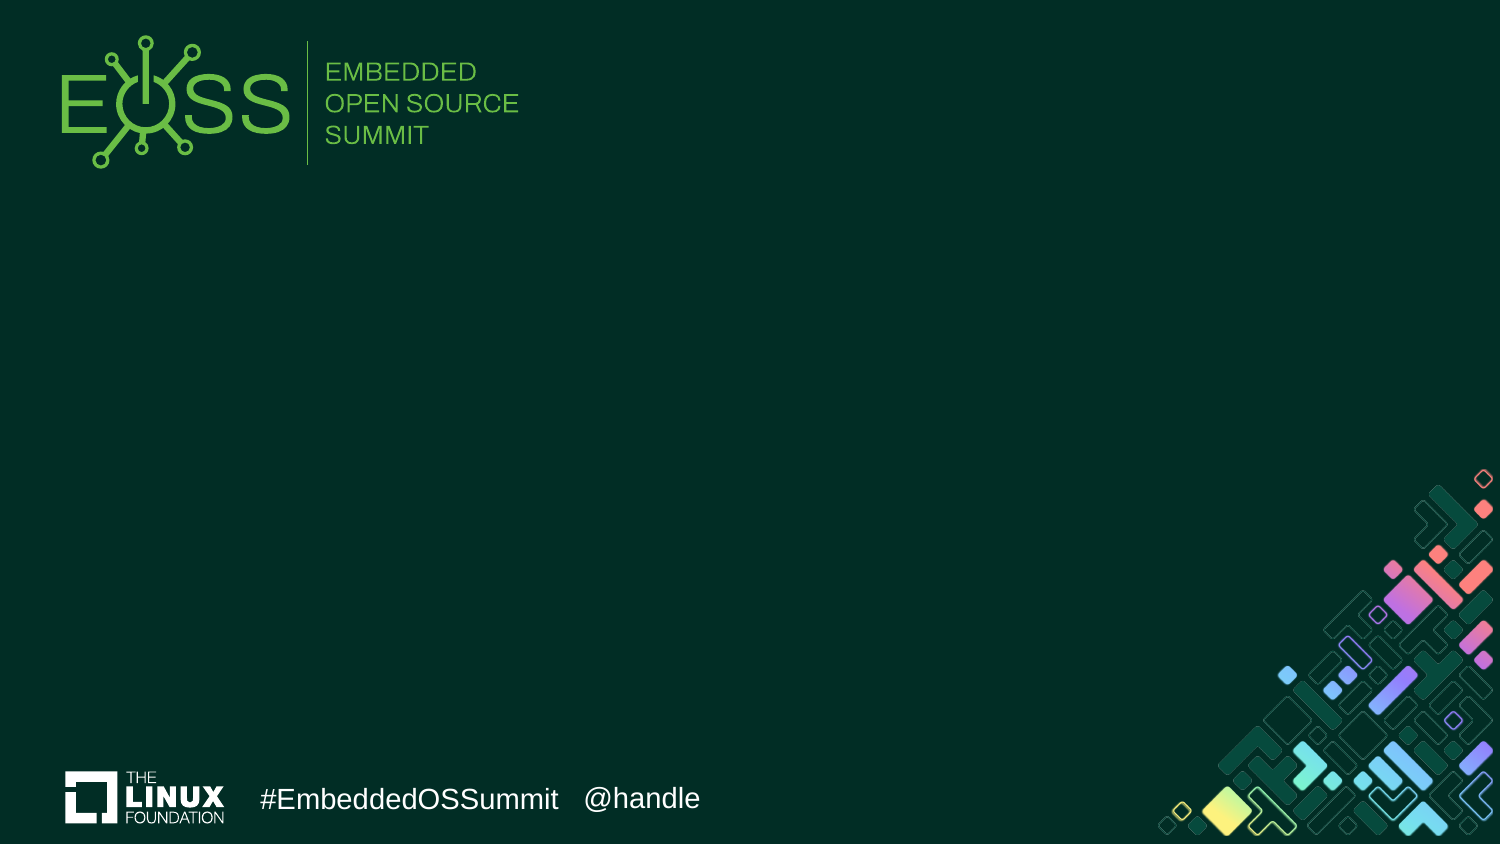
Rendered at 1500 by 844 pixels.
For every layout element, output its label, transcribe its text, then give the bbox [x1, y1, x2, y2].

text_box @handle [568, 771, 741, 823]
